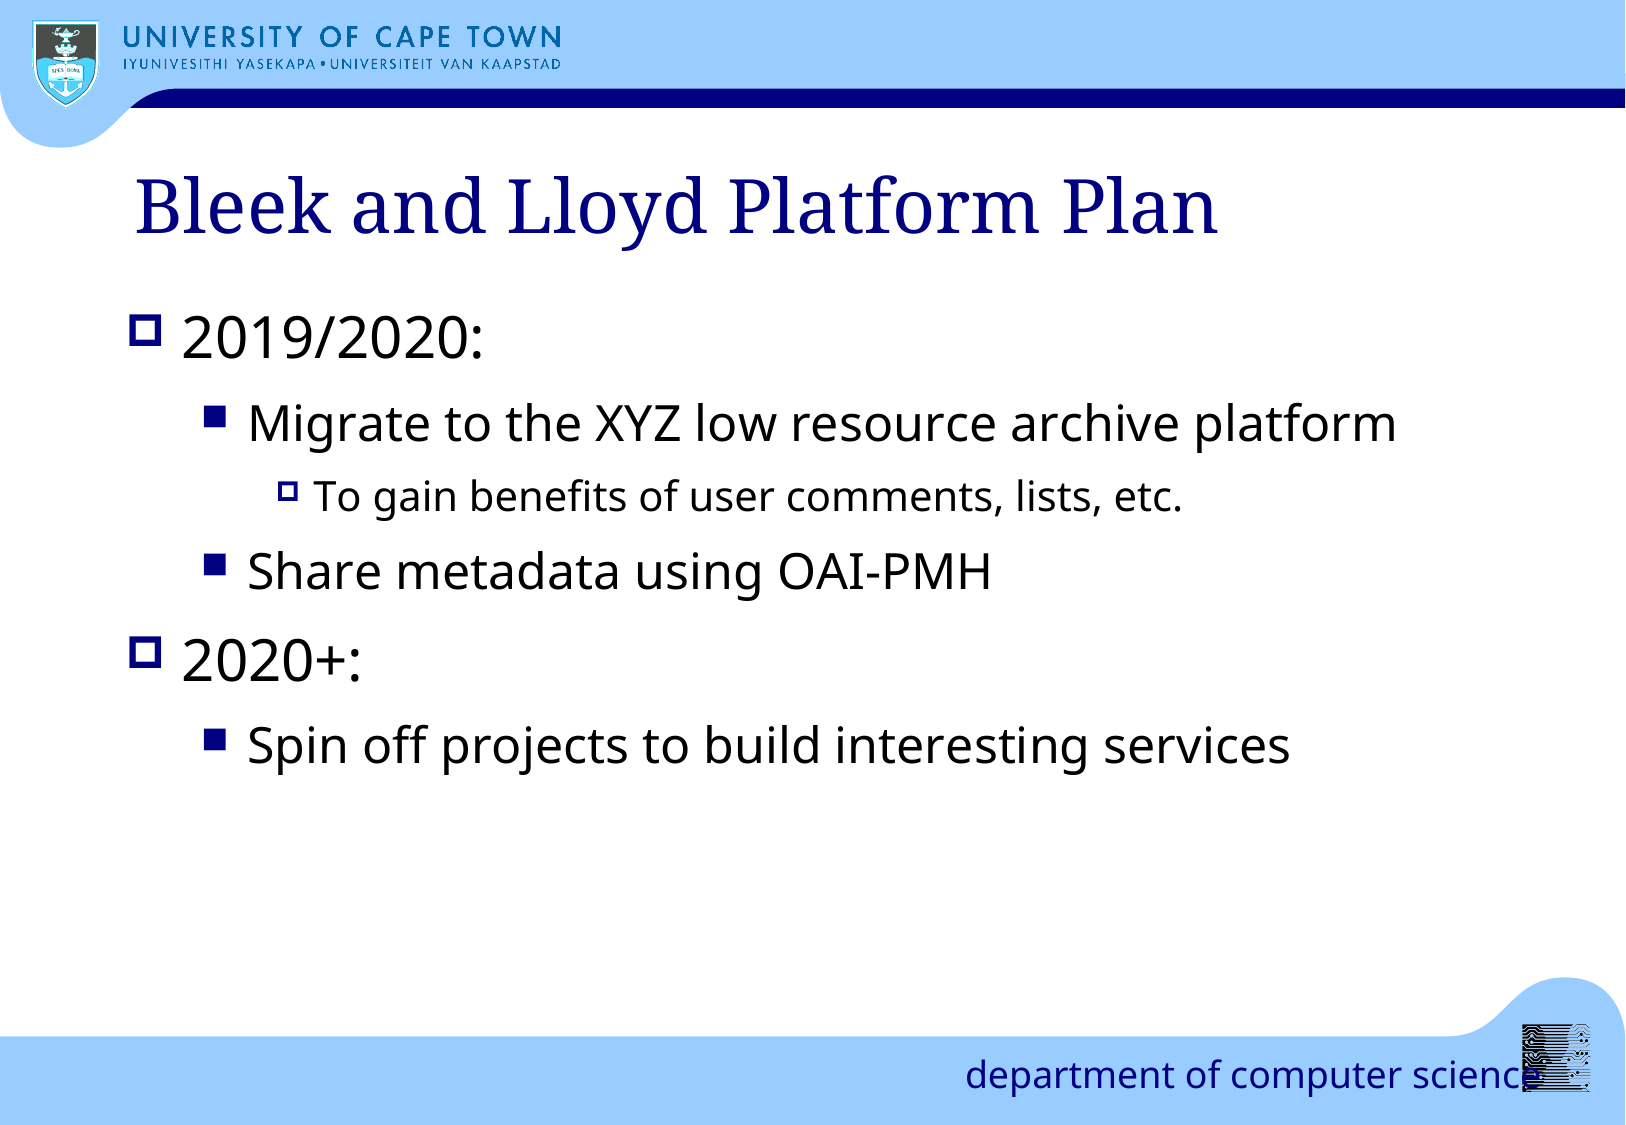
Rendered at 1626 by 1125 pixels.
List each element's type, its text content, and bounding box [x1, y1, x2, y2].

picture [1526, 1070, 1536, 1076]
title Bleek and Lloyd Platform Plan [134, 140, 1571, 268]
list 2019/2020: Migrate to the XYZ low resource archive platform To gain benefits of user comments, lists, etc. Share metadata using OAI-PMH 2020+: Spin off projects to build interesting services [125, 296, 1570, 949]
picture [120, 23, 563, 71]
picture [1522, 1024, 1591, 1092]
